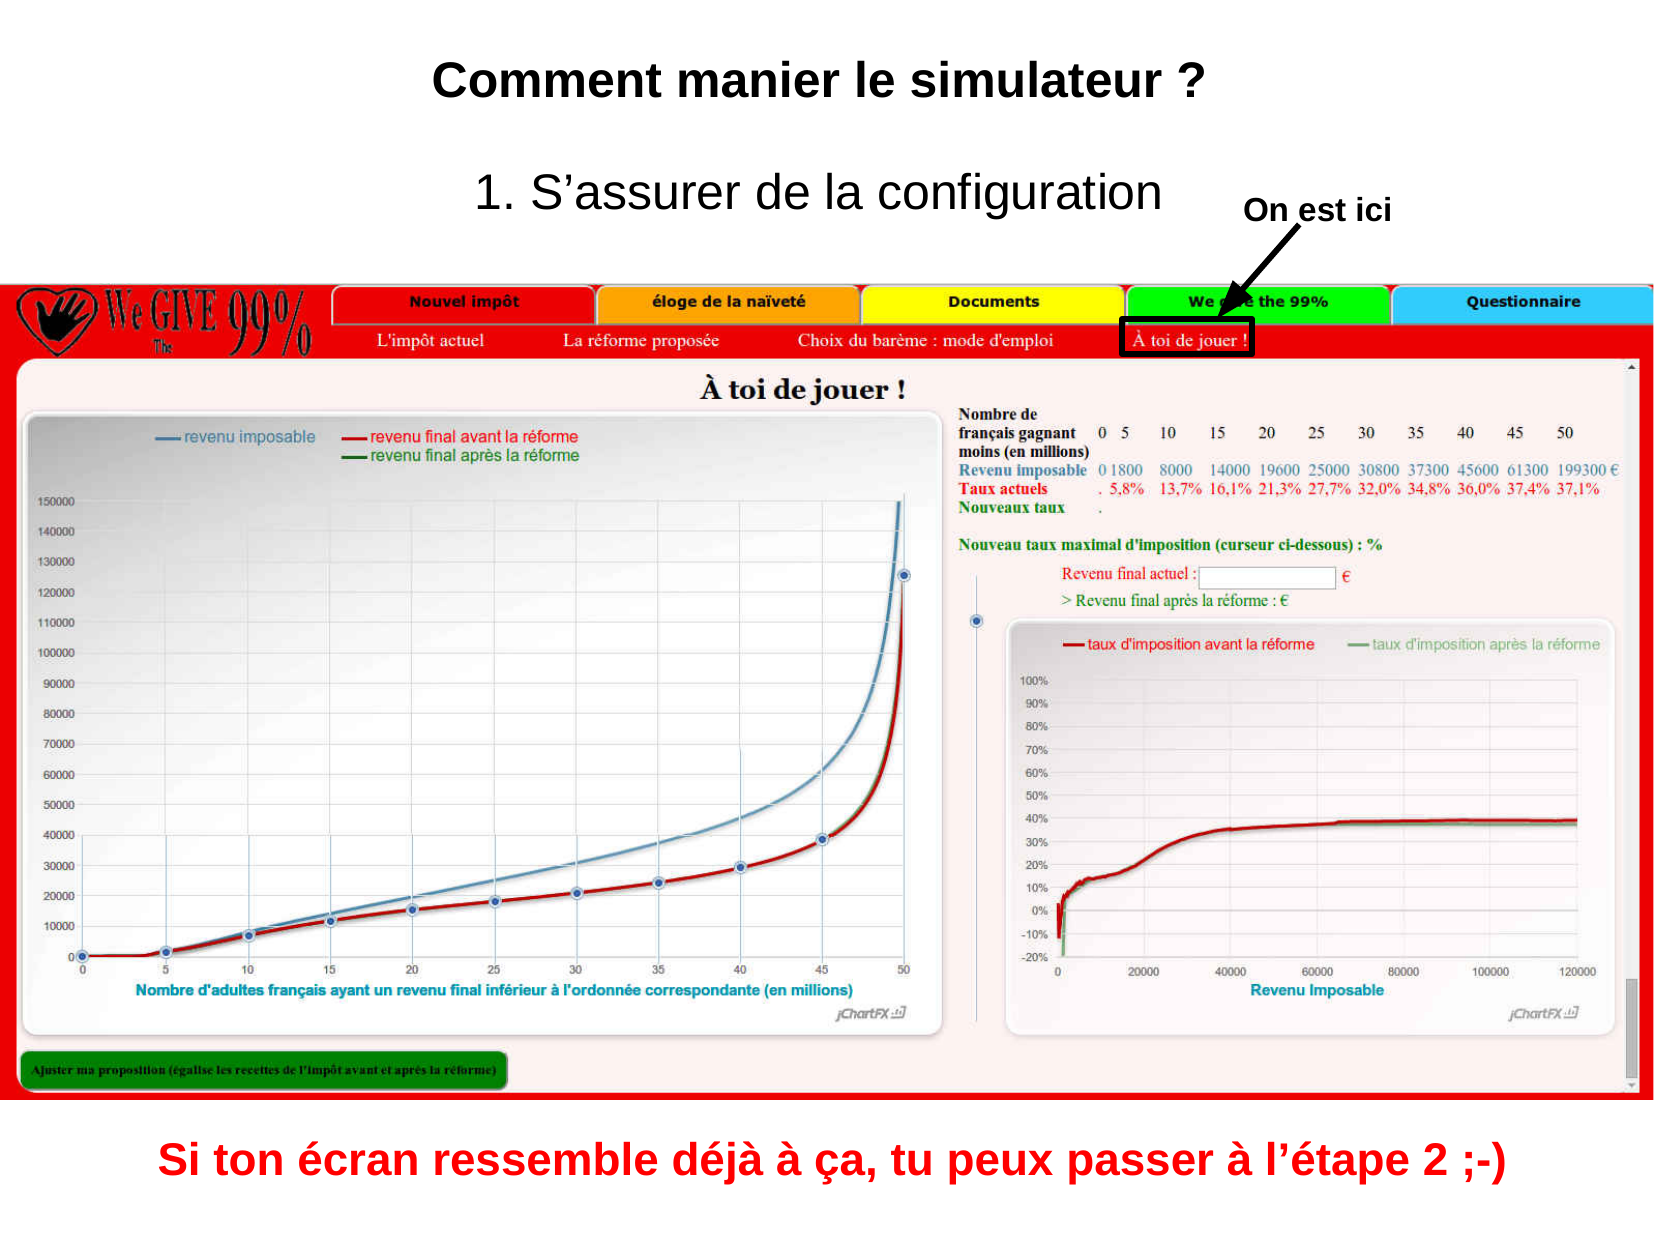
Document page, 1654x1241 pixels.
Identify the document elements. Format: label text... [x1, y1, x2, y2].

text_box Si ton écran ressemble déjà à ça, tu peux passer à l’étape 2 ;-) [35, 1126, 1630, 1193]
text_box On est ici [1228, 183, 1619, 237]
text_box Comment manier le simulateur ? 1. S’assurer de la configuration [315, 45, 1324, 229]
picture [1125, 322, 1249, 351]
picture [0, 283, 1654, 1100]
